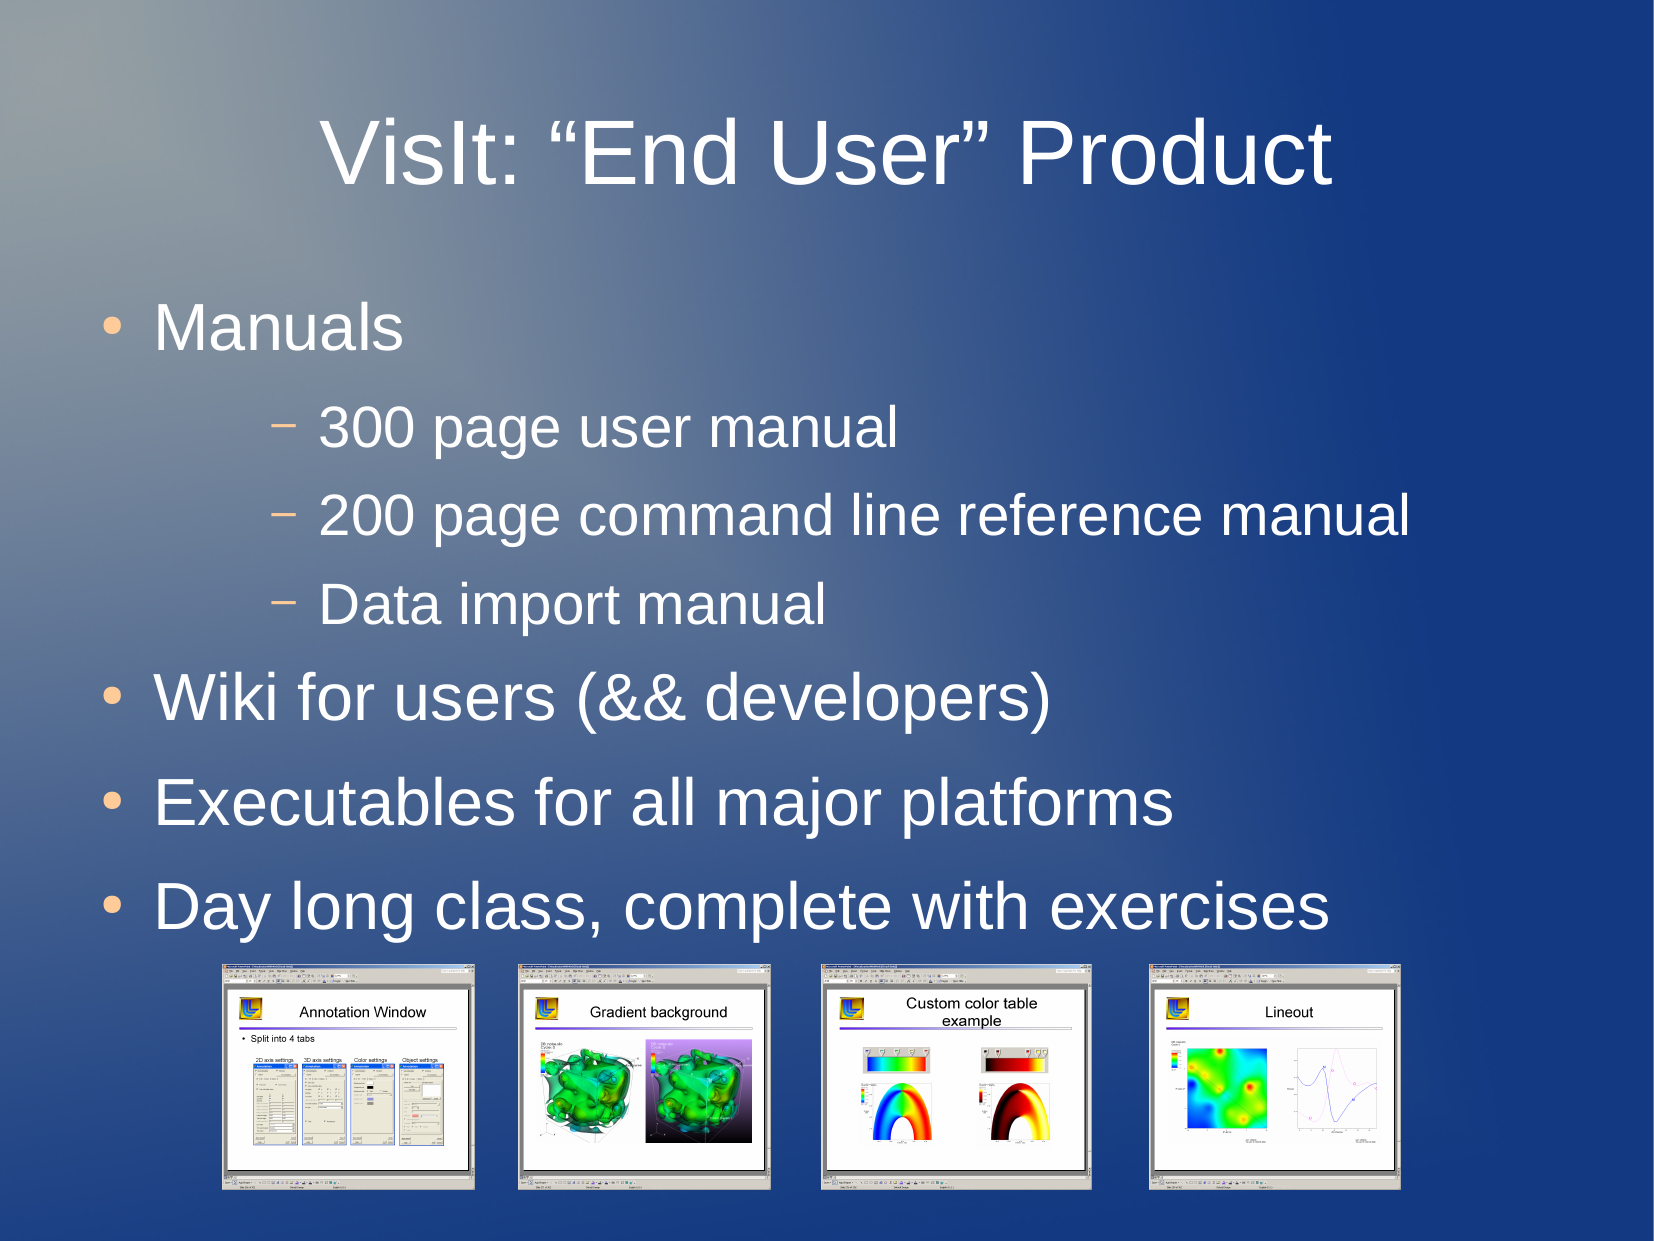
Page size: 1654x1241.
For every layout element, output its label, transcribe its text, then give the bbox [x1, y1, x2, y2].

title VisIt: “End User” Product [82, 56, 1571, 250]
picture [0, 0, 1654, 1241]
list Manuals 300 page user manual 200 page command line reference manual Data import manual Wiki for users (&& developers) Executables for all major platforms Day long class, complete with exercises [82, 290, 1571, 1094]
